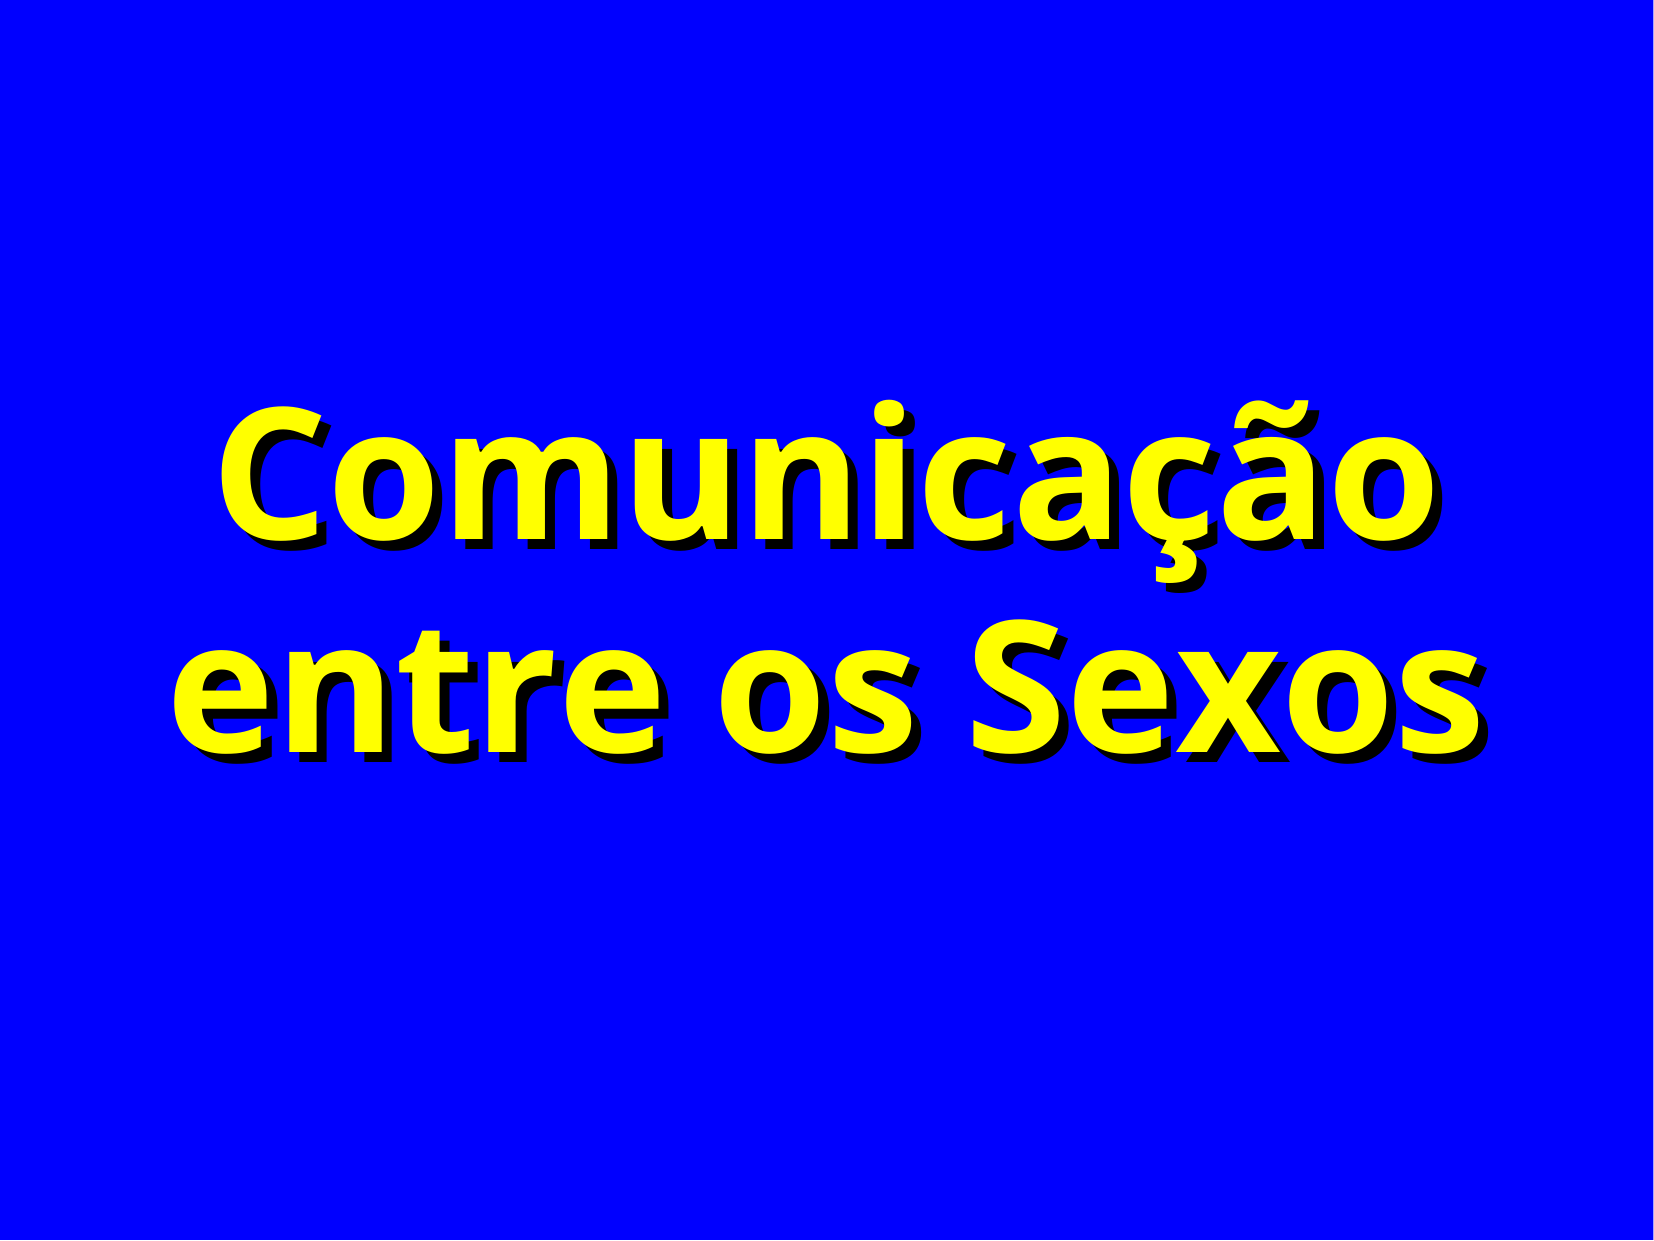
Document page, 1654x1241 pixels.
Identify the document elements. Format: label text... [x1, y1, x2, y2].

text_box Comunicação entre os Sexos [82, 49, 1571, 1109]
